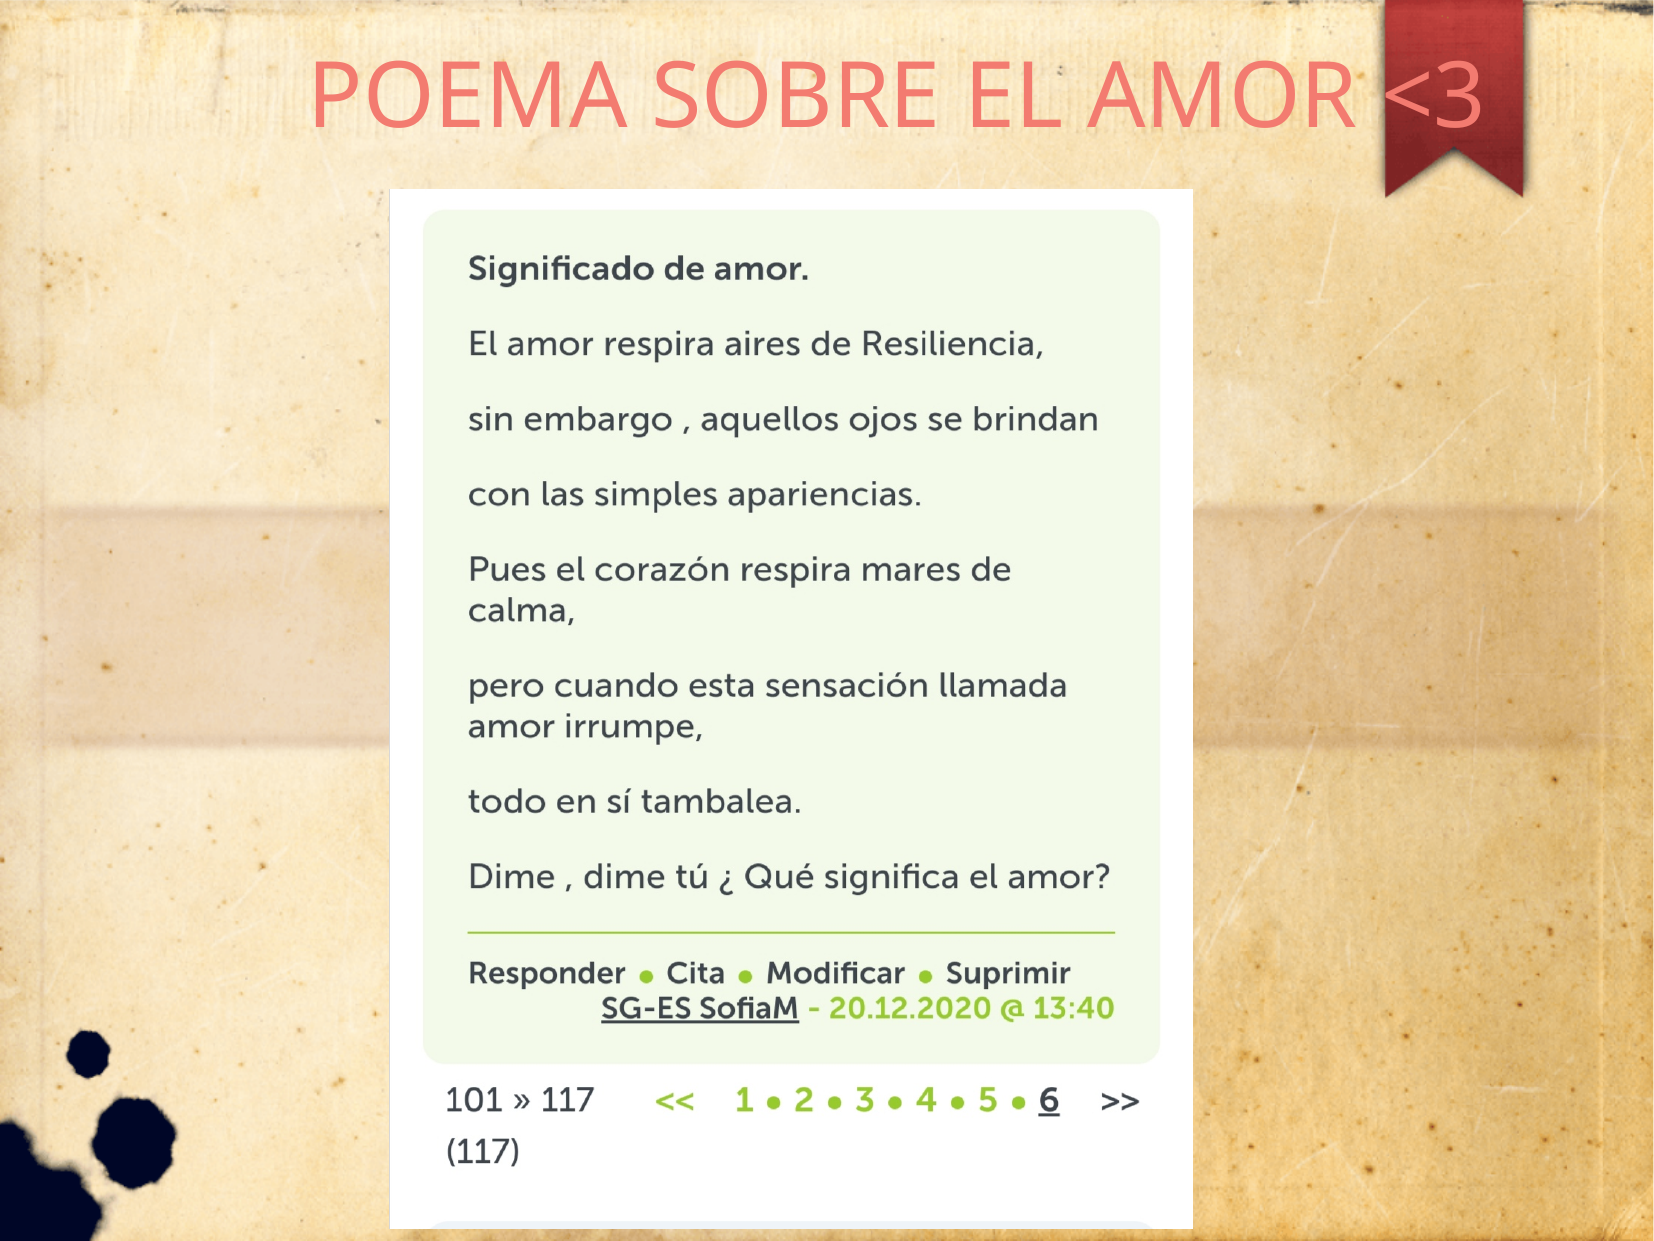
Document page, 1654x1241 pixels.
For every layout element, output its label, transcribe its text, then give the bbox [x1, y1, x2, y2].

title POEMA SOBRE EL AMOR <3 [153, 0, 1642, 196]
picture [0, 0, 1654, 1241]
